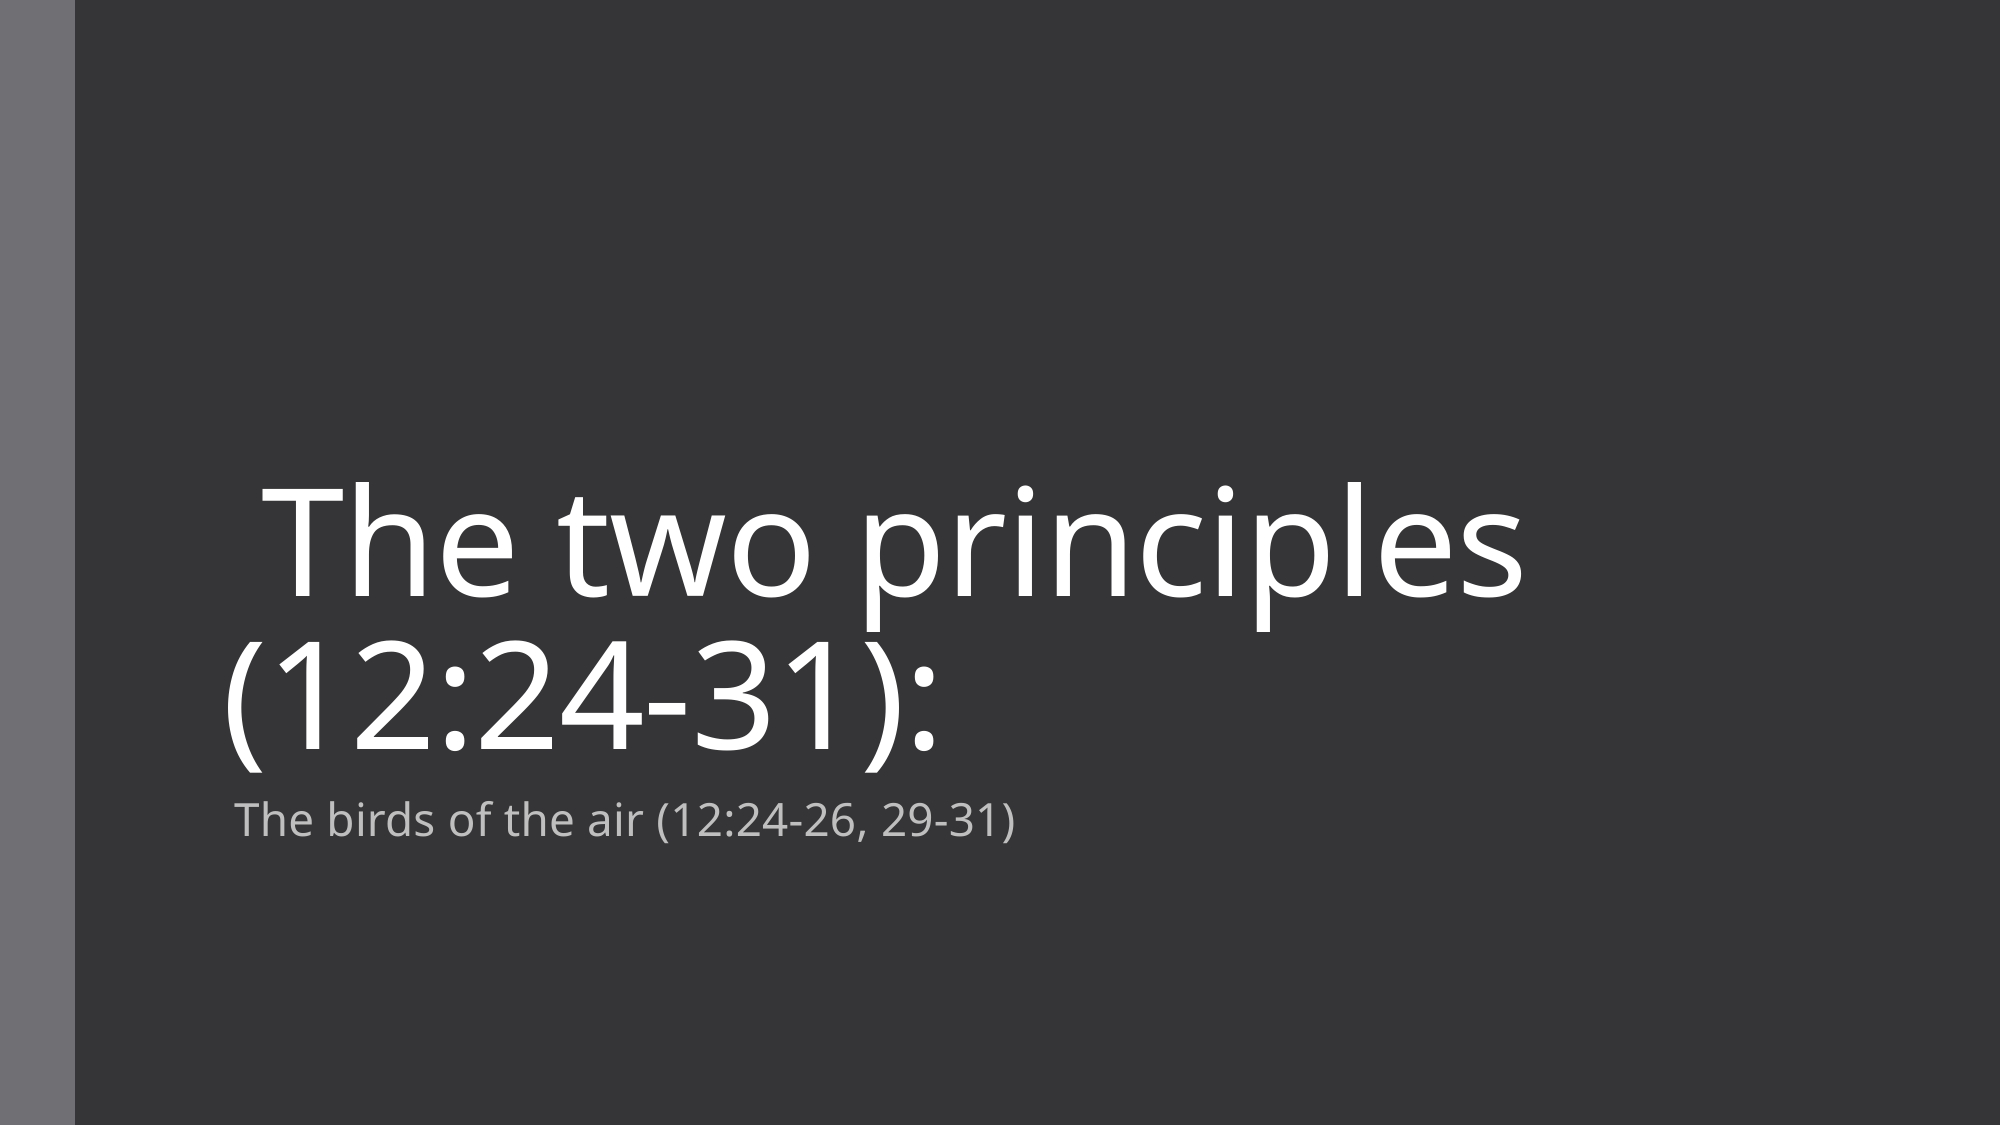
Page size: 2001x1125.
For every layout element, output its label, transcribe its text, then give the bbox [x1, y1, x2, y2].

subtitle The birds of the air (12:24-26, 29-31) [206, 787, 1752, 1066]
title The two principles (12:24-31): [206, 124, 1752, 787]
